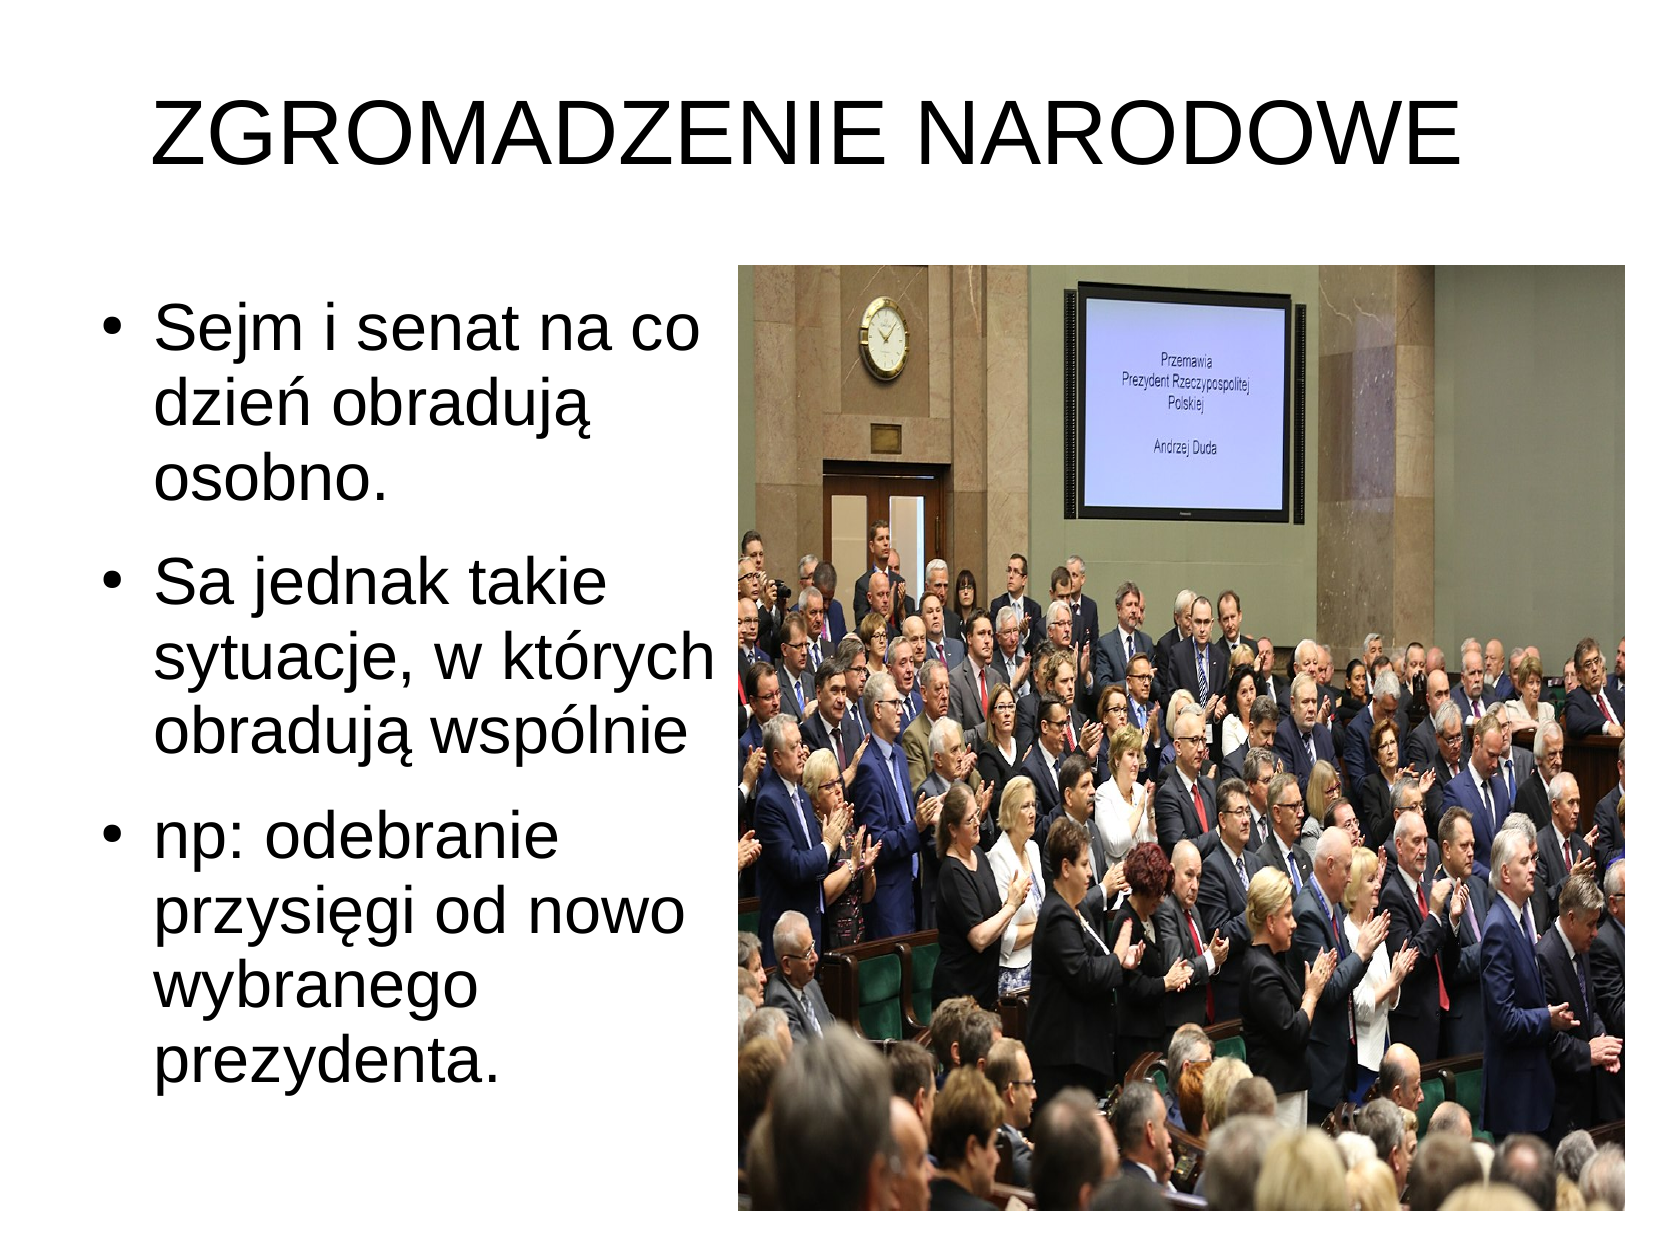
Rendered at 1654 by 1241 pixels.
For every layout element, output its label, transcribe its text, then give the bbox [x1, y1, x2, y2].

picture [738, 265, 1625, 1211]
title ZGROMADZENIE NARODOWE [76, 29, 1565, 237]
list Sejm i senat na co dzień obradują osobno. Sa jednak takie sytuacje, w których obradują wspólnie np: odebranie przysięgi od nowo wybranego prezydenta. [82, 290, 738, 1109]
